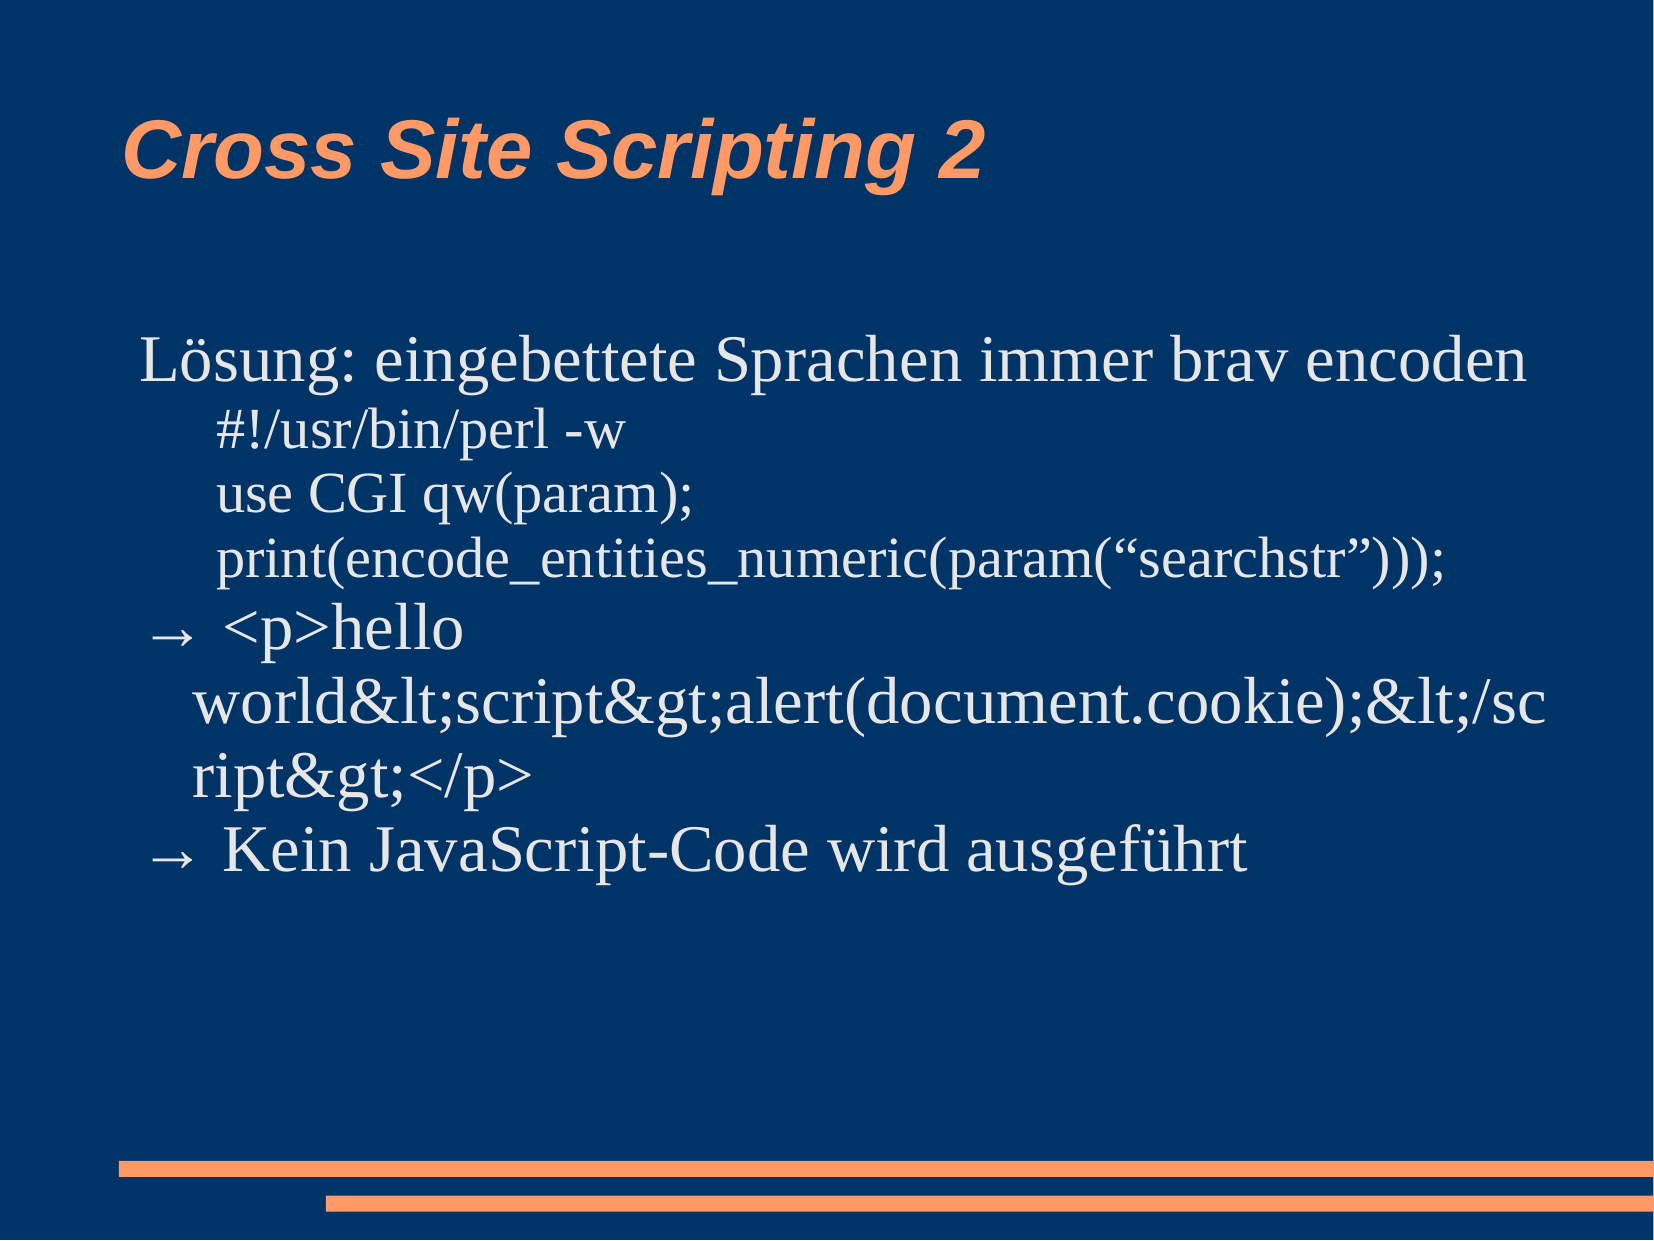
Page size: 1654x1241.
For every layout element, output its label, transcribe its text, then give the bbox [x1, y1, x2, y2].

title Cross Site Scripting 2 [121, 53, 1534, 247]
list Lösung: eingebettete Sprachen immer brav encoden #!/usr/bin/perl -w use CGI qw(param); print(encode_entities_numeric(param(“searchstr”))); → <p>hello world&lt;script&gt;alert(document.cookie);&lt;/script&gt;</p> → Kein JavaScript-Code wird ausgeführt [121, 322, 1561, 1118]
